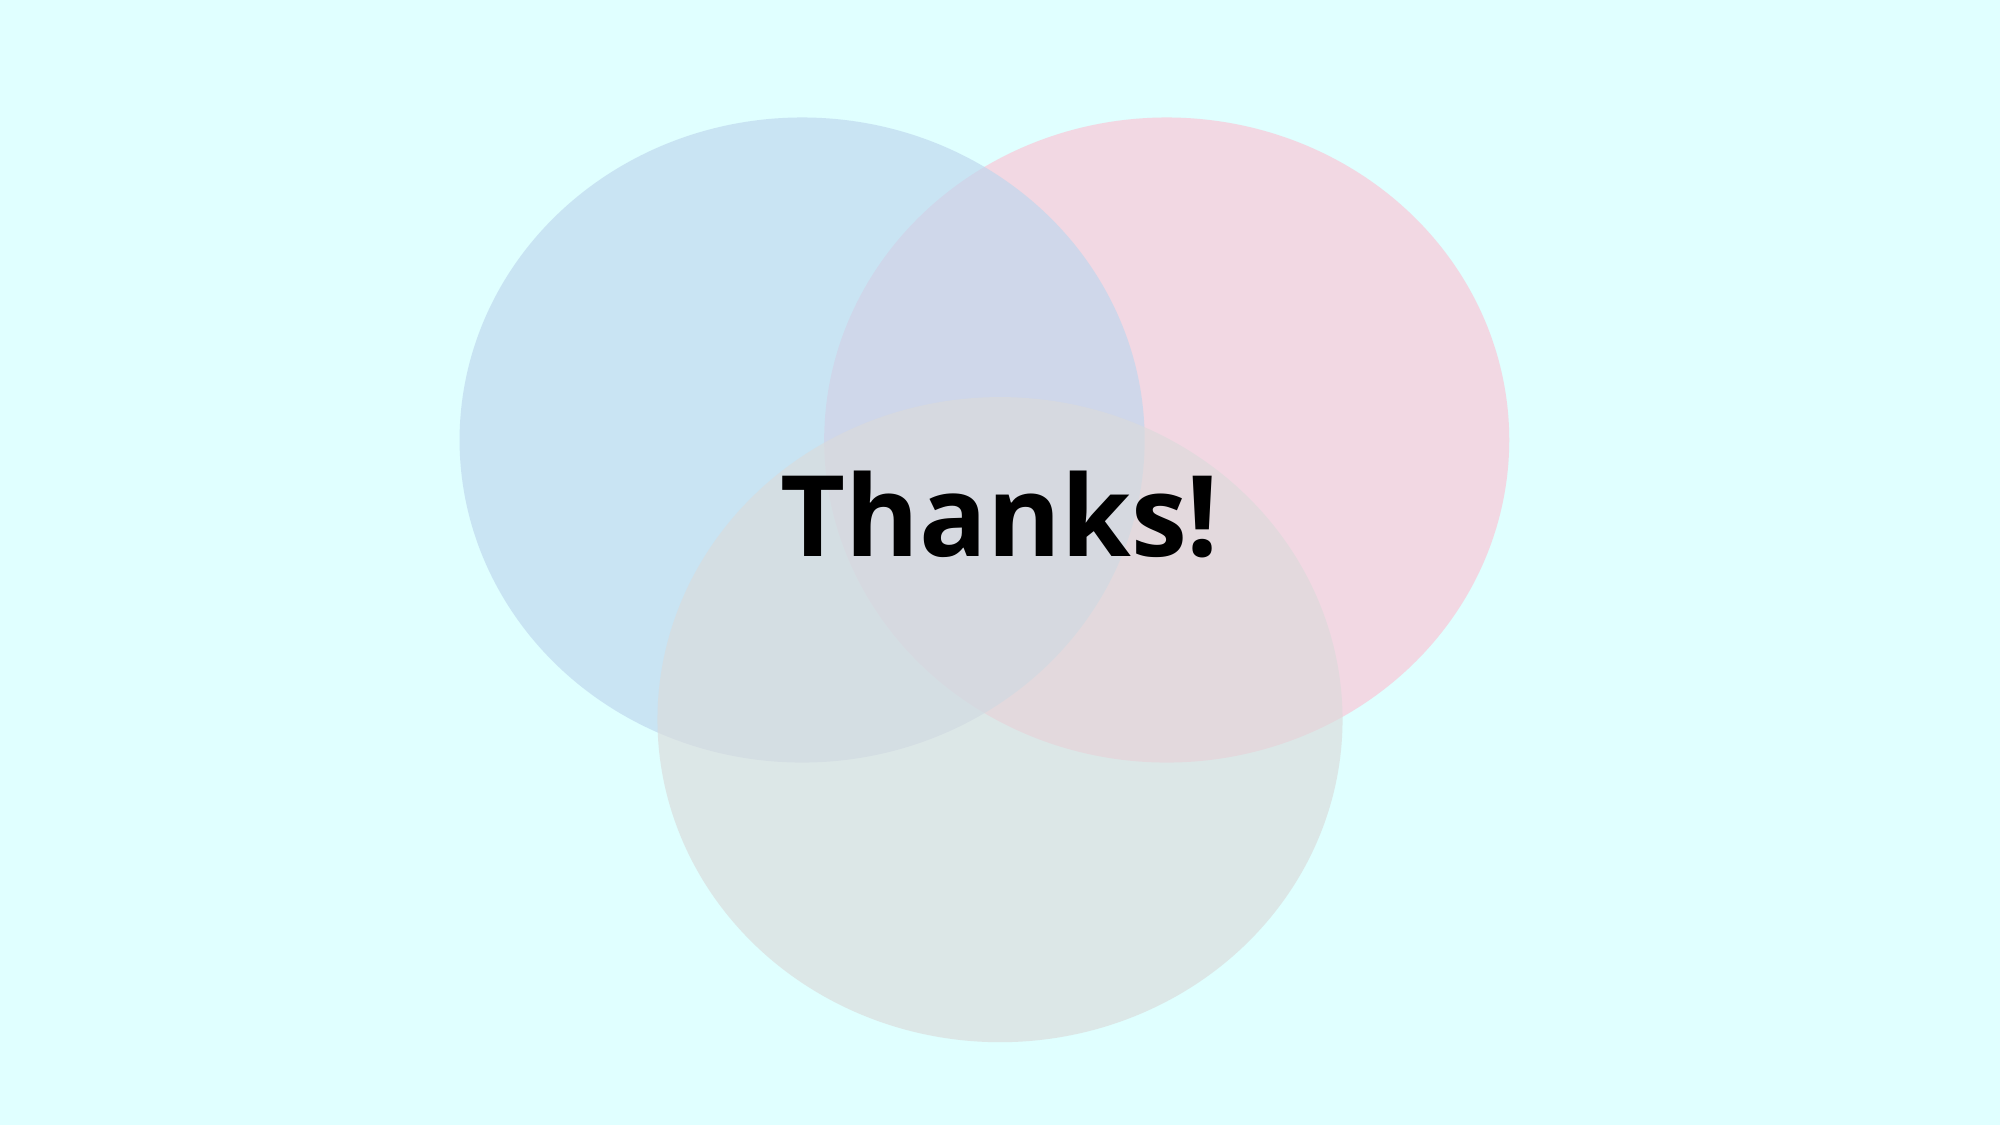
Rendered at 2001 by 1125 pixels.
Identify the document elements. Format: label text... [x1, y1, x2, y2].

text_box Thanks! [648, 436, 1352, 587]
text_box [459, 117, 1510, 1043]
